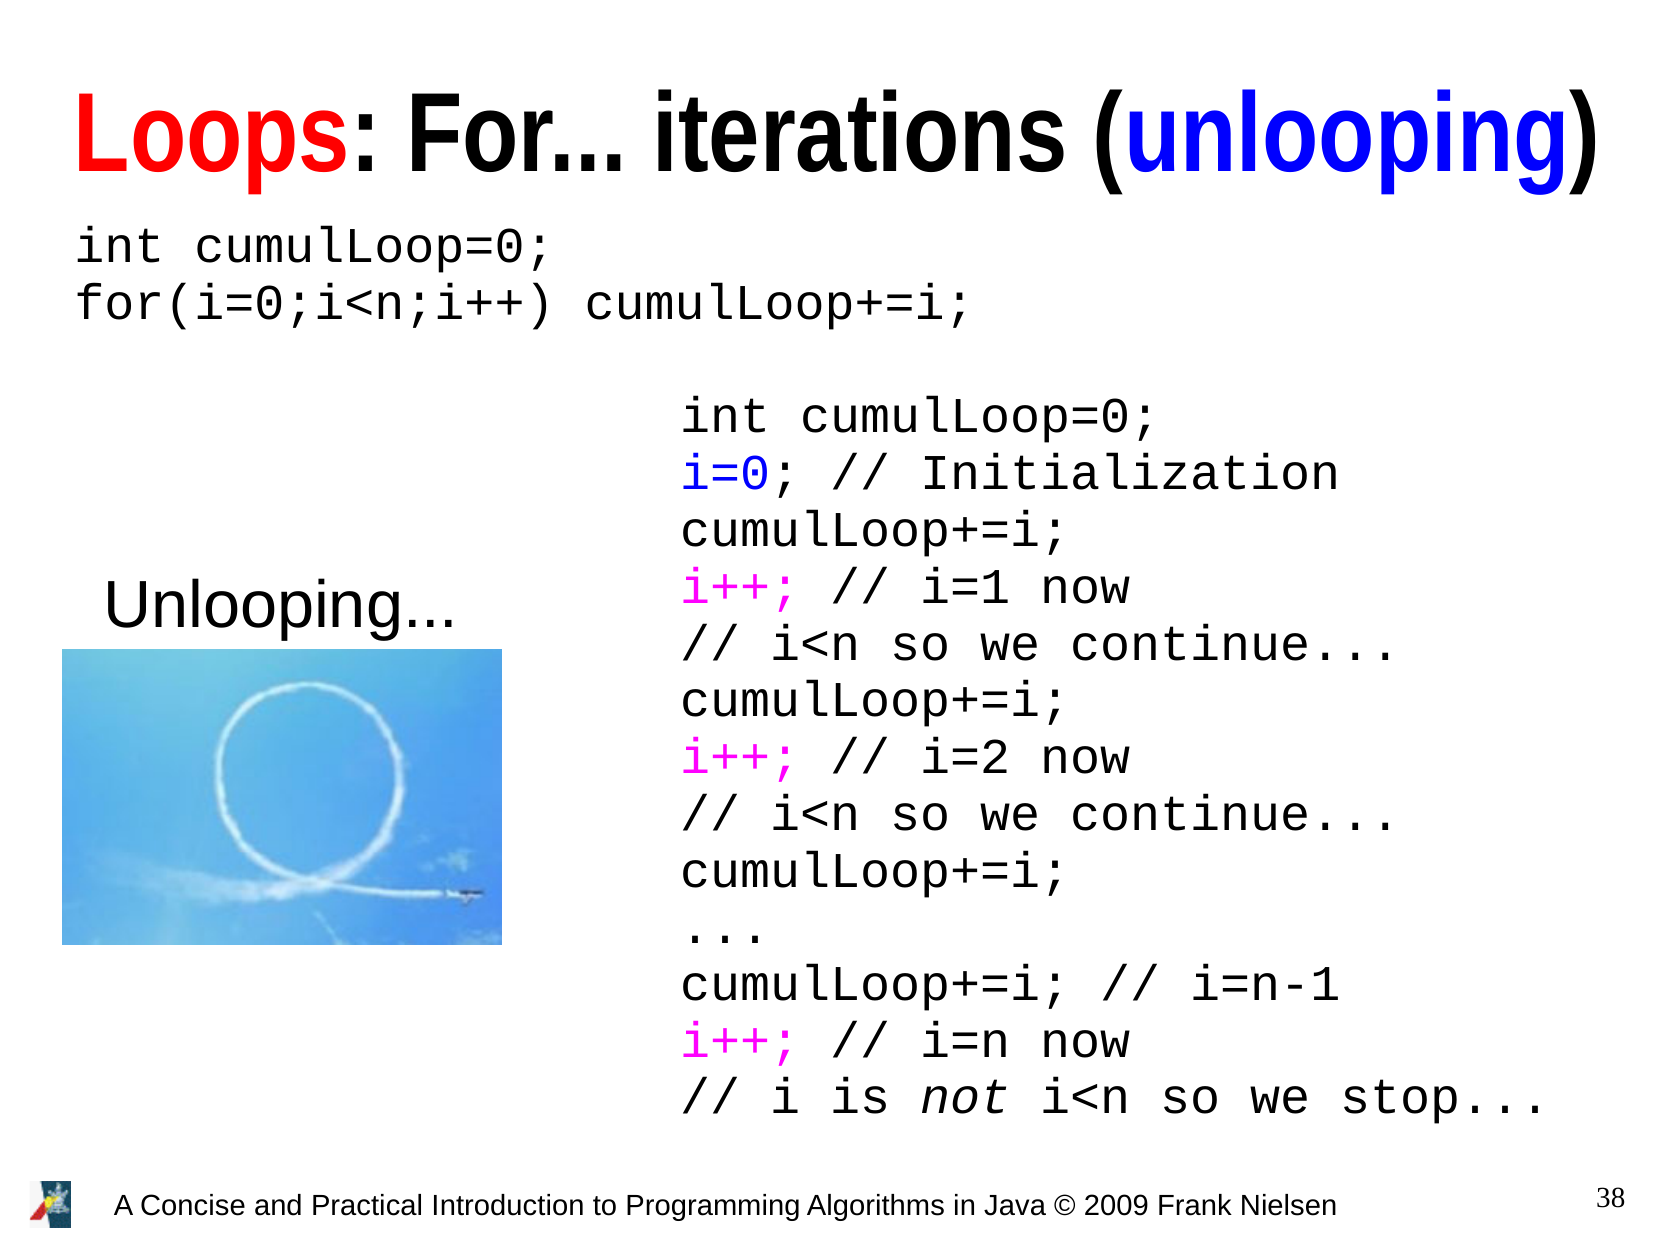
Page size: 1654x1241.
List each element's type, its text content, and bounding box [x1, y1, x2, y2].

text_box int cumulLoop=0; for(i=0;i<n;i++) cumulLoop+=i; [59, 213, 1063, 390]
text_box int cumulLoop=0; i=0; // Initialization cumulLoop+=i; i++; // i=1 now // i<n so we continue... cumulLoop+=i; i++; // i=2 now // i<n so we continue... cumulLoop+=i; ... cumulLoop+=i; // i=n-1 i++; // i=n now // i is not i<n so we stop... [665, 383, 1565, 1152]
text_box Unlooping... [88, 560, 474, 649]
text_box Loops: For... iterations (unlooping) [59, 59, 1625, 203]
picture [29, 1181, 71, 1228]
picture [62, 649, 502, 945]
